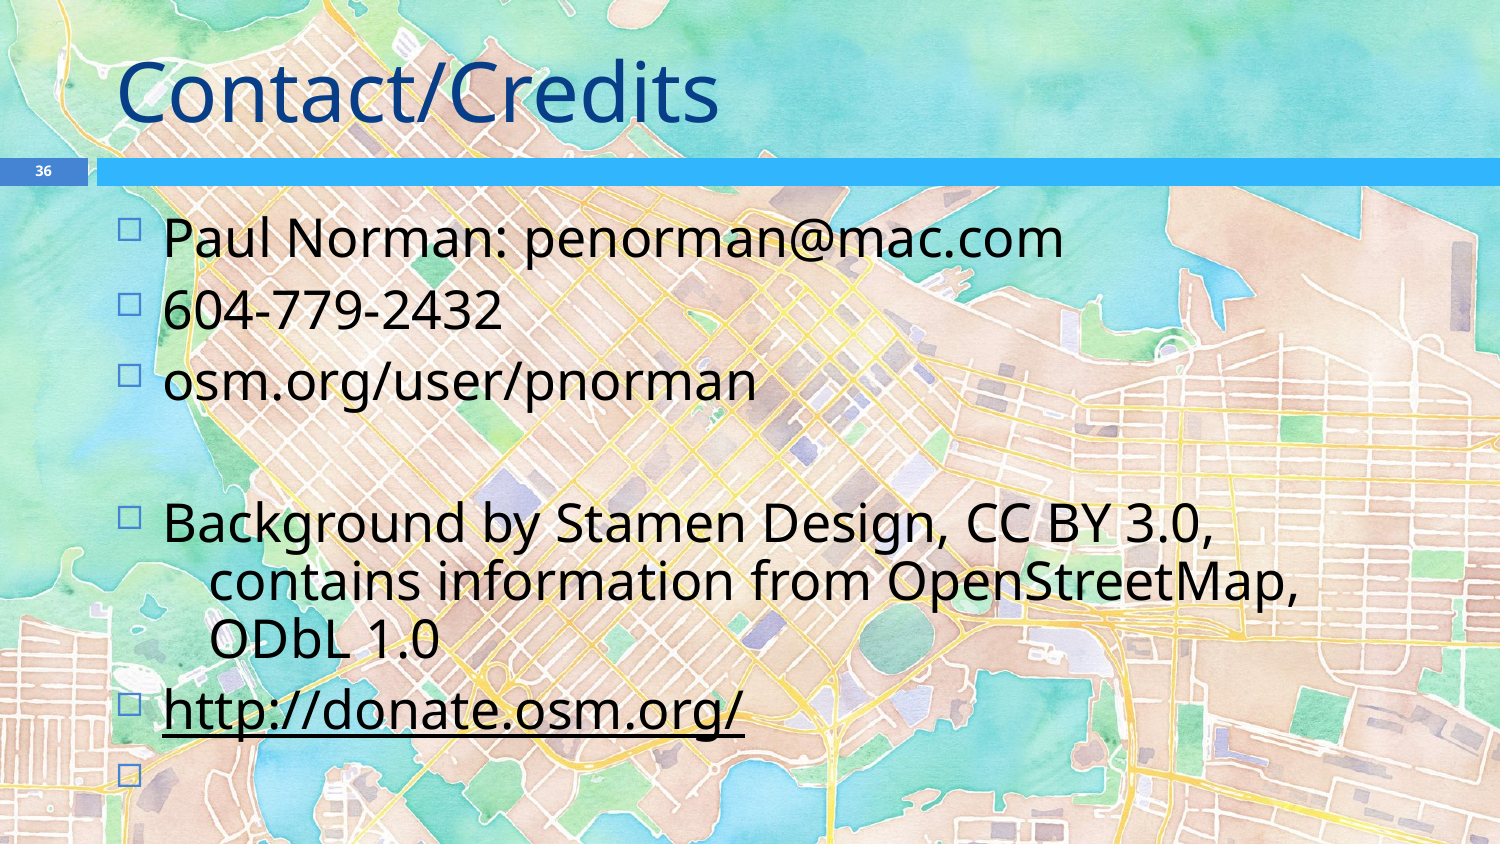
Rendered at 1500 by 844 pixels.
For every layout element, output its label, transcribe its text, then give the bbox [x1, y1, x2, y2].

title Contact/Credits [100, 28, 1438, 151]
text_box 3 [0, 156, 88, 187]
list Paul Norman: penorman@mac.com 604-779-2432 osm.org/user/pnorman Background by Stamen Design, CC BY 3.0, contains information from OpenStreetMap, ODbL 1.0 http://donate.osm.org/ [100, 196, 1438, 751]
